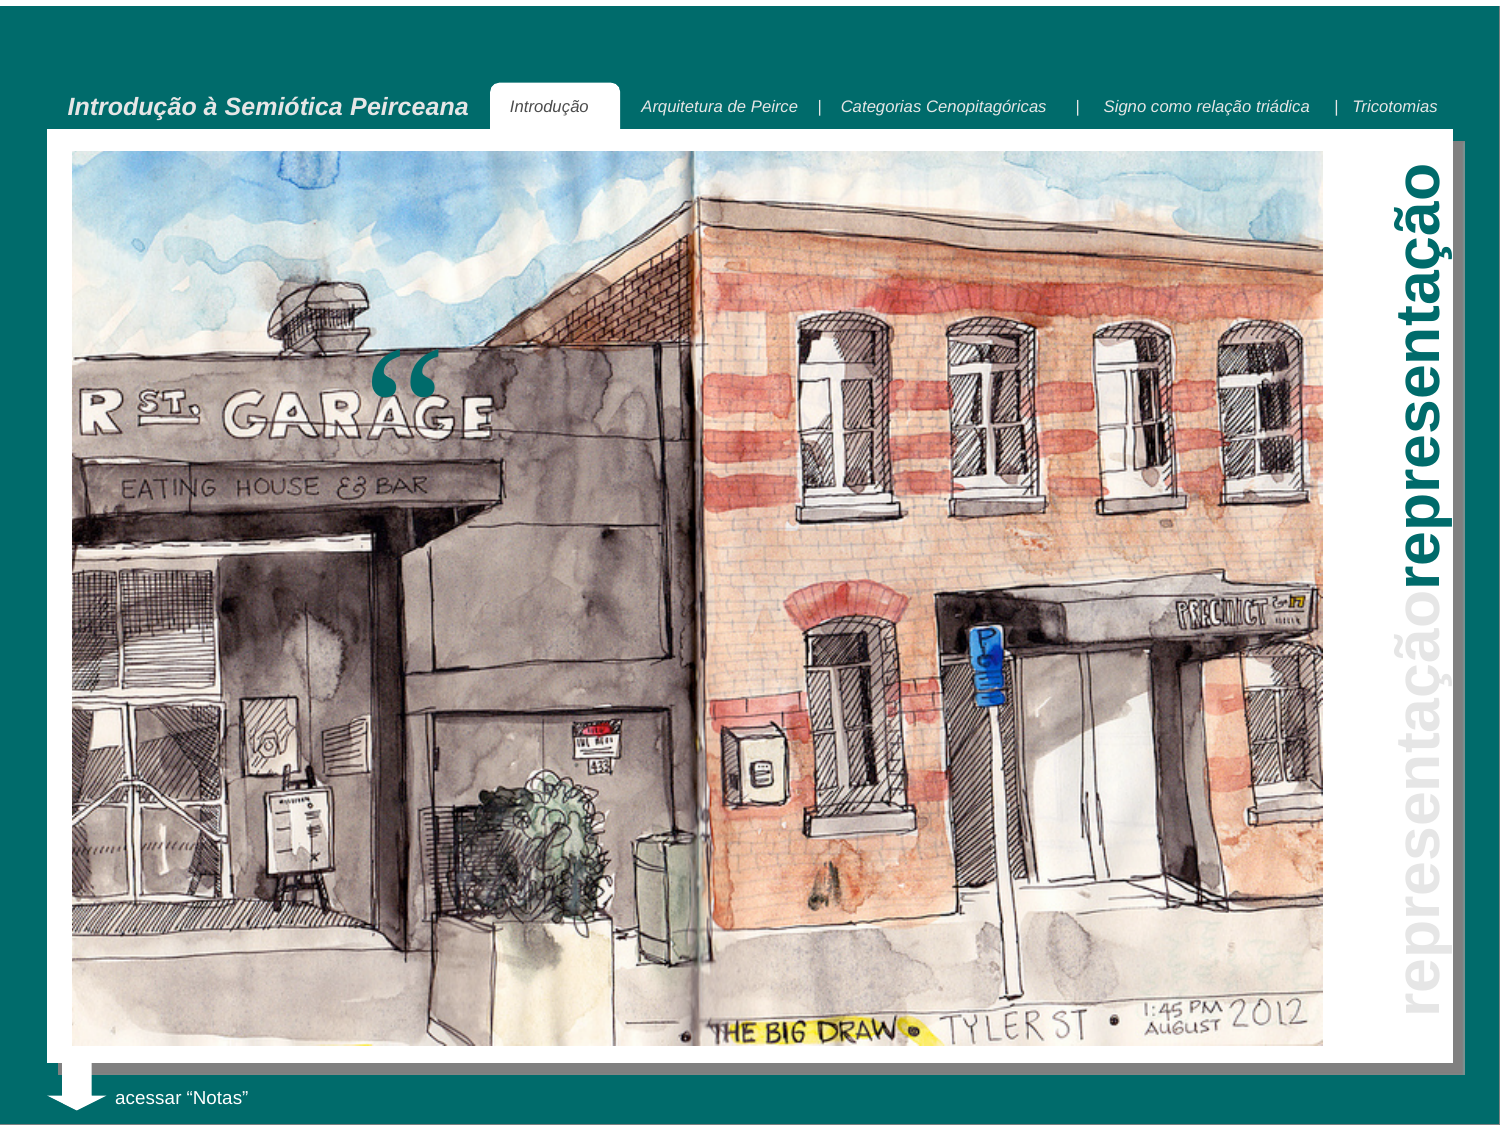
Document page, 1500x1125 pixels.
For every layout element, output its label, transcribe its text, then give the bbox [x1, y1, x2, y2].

text_box representaçãorepresentação [1340, 0, 1427, 1046]
text_box [47, 1051, 100, 1111]
picture [72, 151, 1323, 1046]
text_box “ [348, 195, 479, 457]
text_box acessar “Notas” [100, 1080, 278, 1116]
